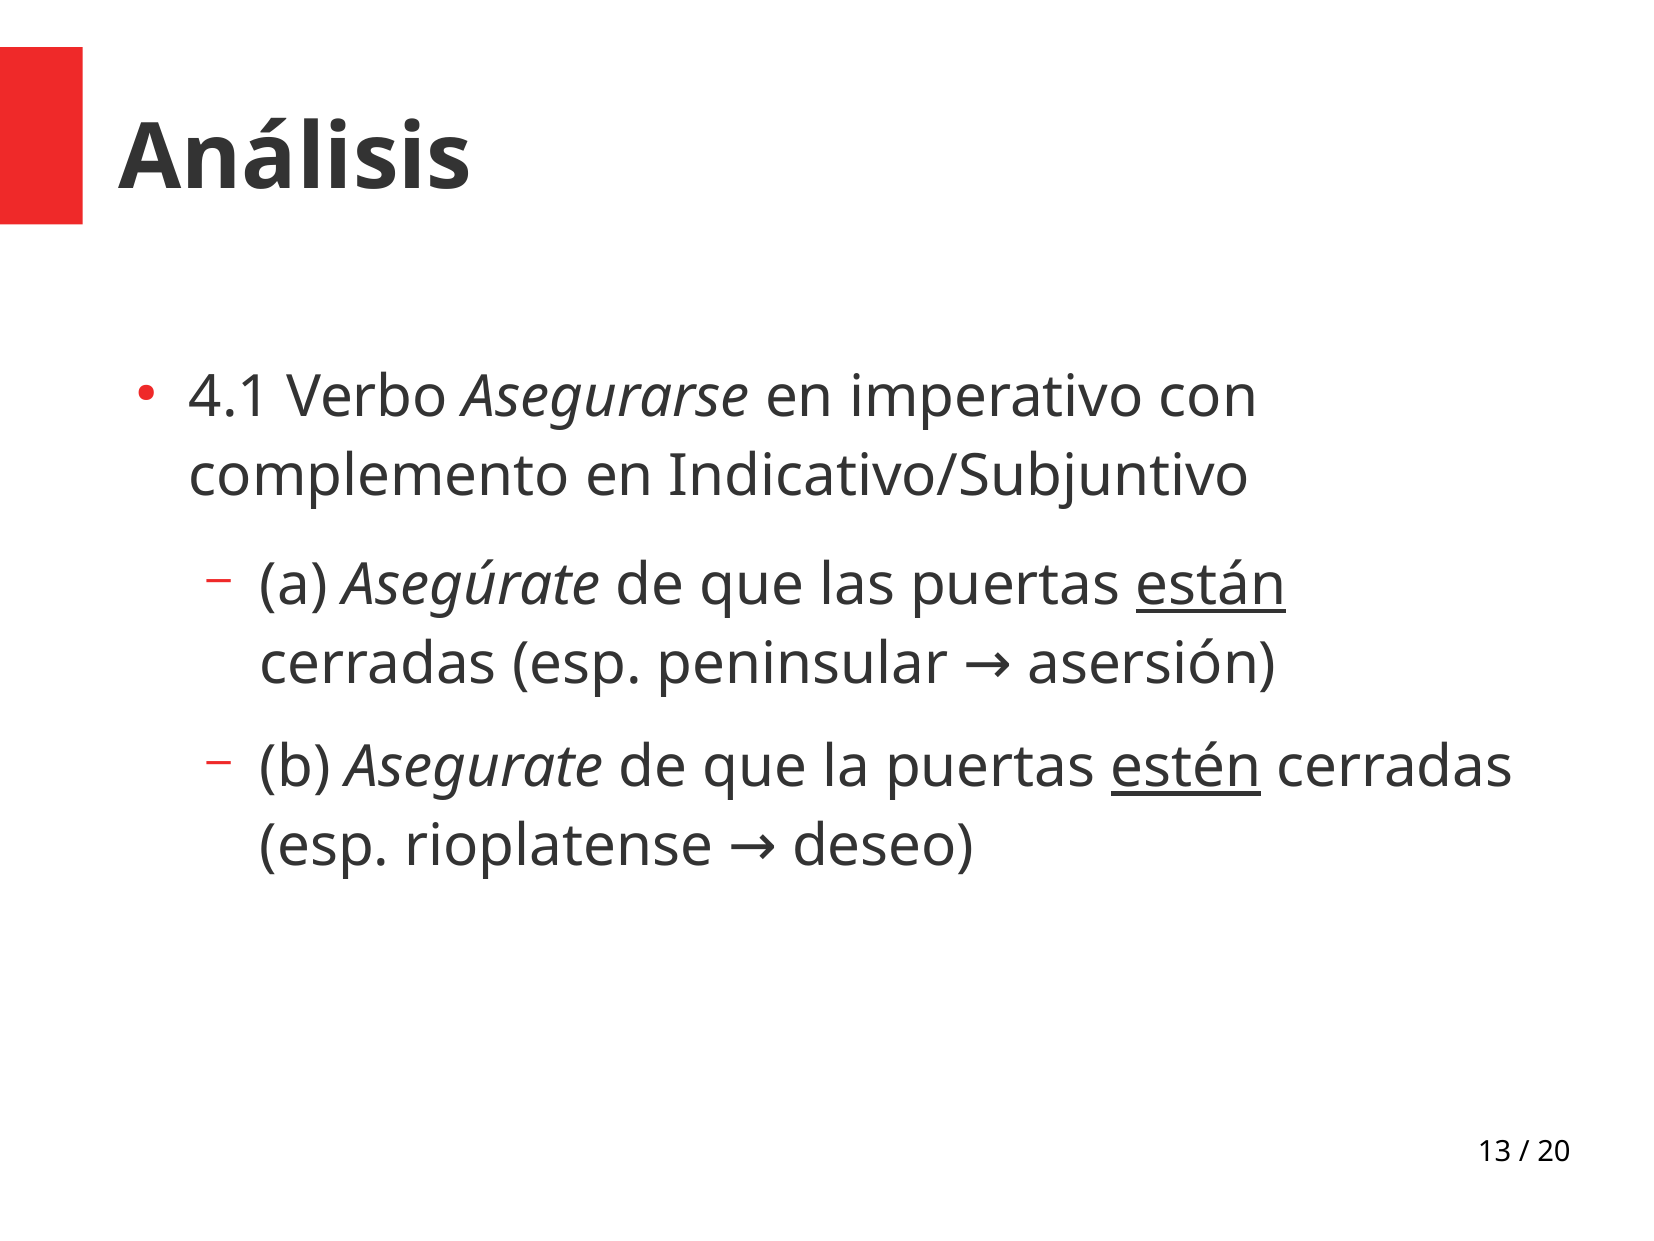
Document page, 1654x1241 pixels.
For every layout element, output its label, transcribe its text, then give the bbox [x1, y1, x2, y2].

title Análisis [118, 49, 1571, 257]
list 4.1 Verbo Asegurarse en imperativo con complemento en Indicativo/Subjuntivo (a) Asegúrate de que las puertas están cerradas (esp. peninsular → asersión) (b) Asegurate de que la puertas estén cerradas (esp. rioplatense → deseo) [118, 354, 1536, 1074]
